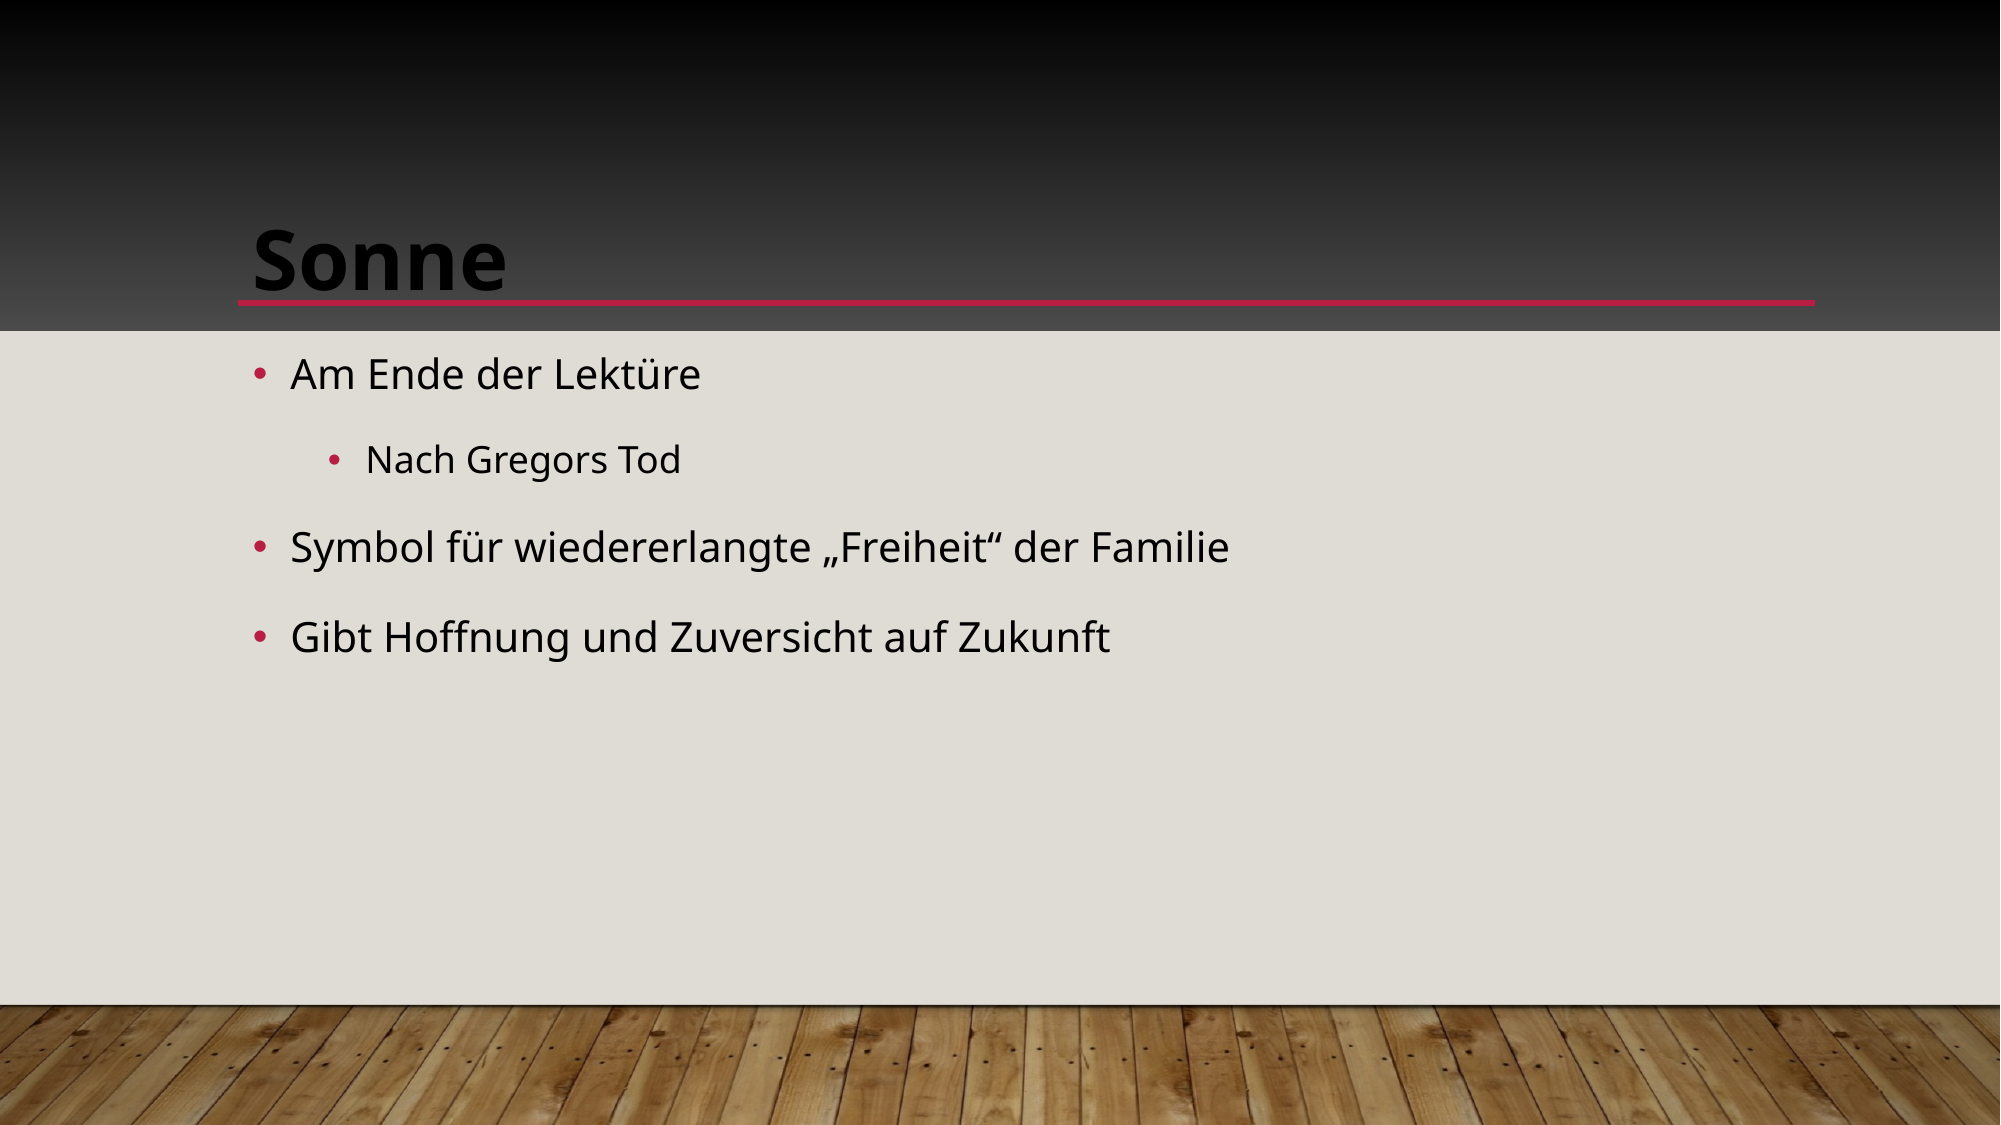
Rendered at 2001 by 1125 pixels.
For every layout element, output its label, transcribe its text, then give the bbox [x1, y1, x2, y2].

picture [0, 1005, 2000, 1125]
title Sonne [238, 210, 1814, 330]
list Am Ende der Lektüre Nach Gregors Tod Symbol für wiedererlangte „Freiheit“ der Familie Gibt Hoffnung und Zuversicht auf Zukunft [238, 330, 1814, 897]
